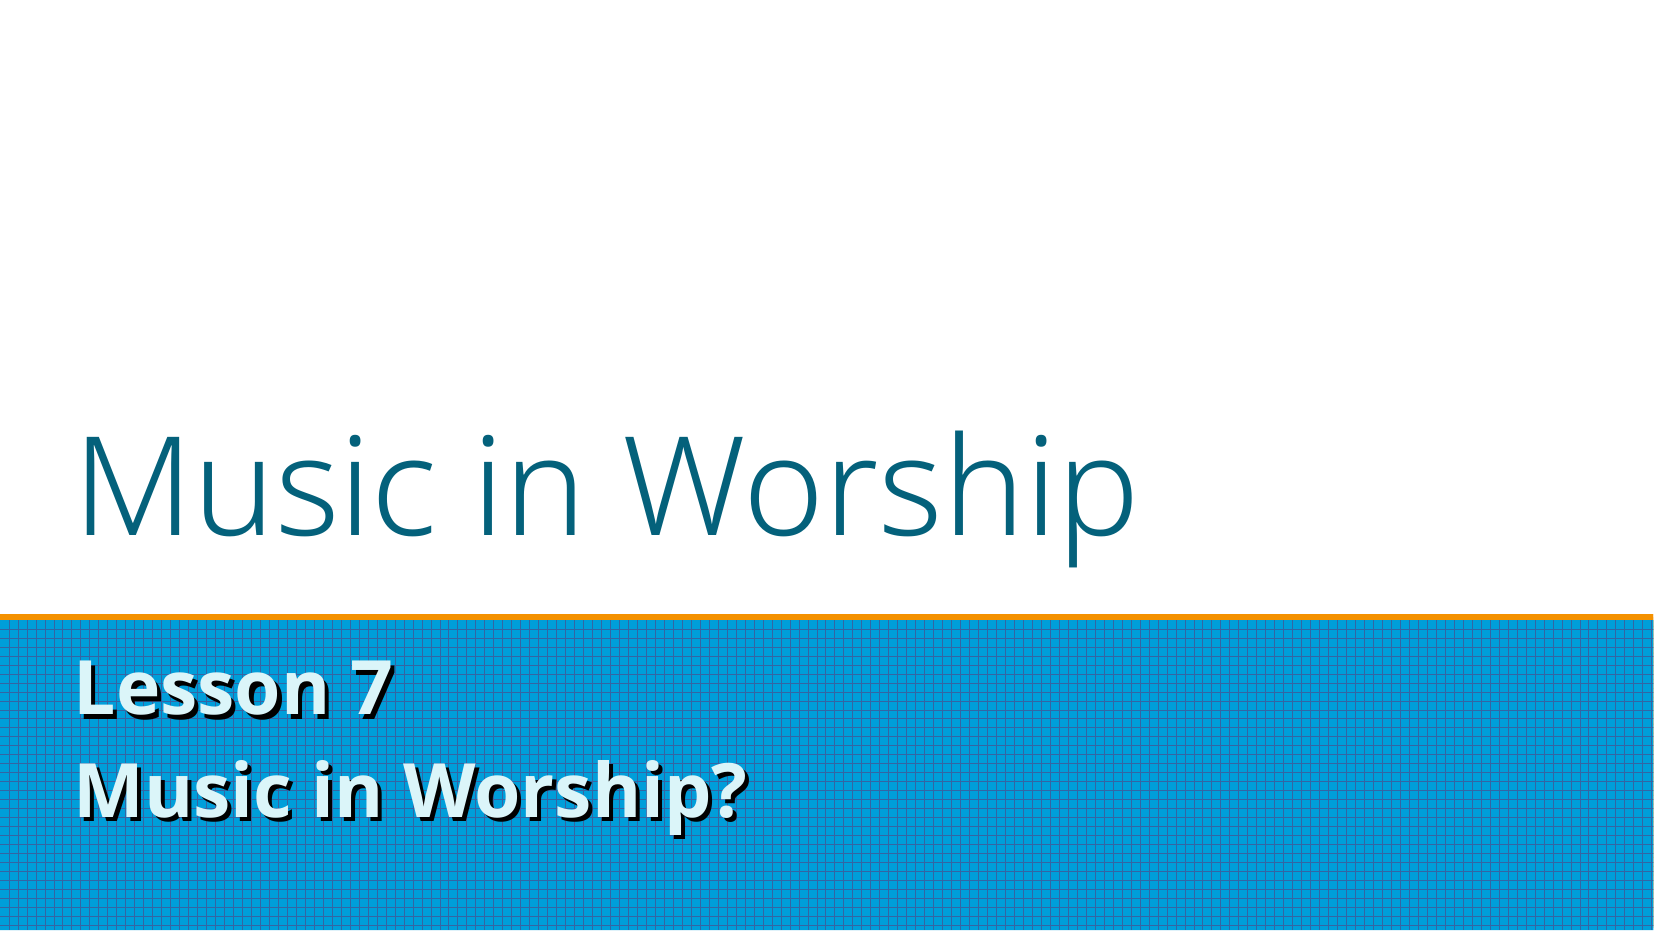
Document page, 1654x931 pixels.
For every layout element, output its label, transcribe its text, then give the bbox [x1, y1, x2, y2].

subtitle Lesson 7 Music in Worship? [73, 634, 1551, 840]
title Music in Worship [73, 44, 1551, 576]
